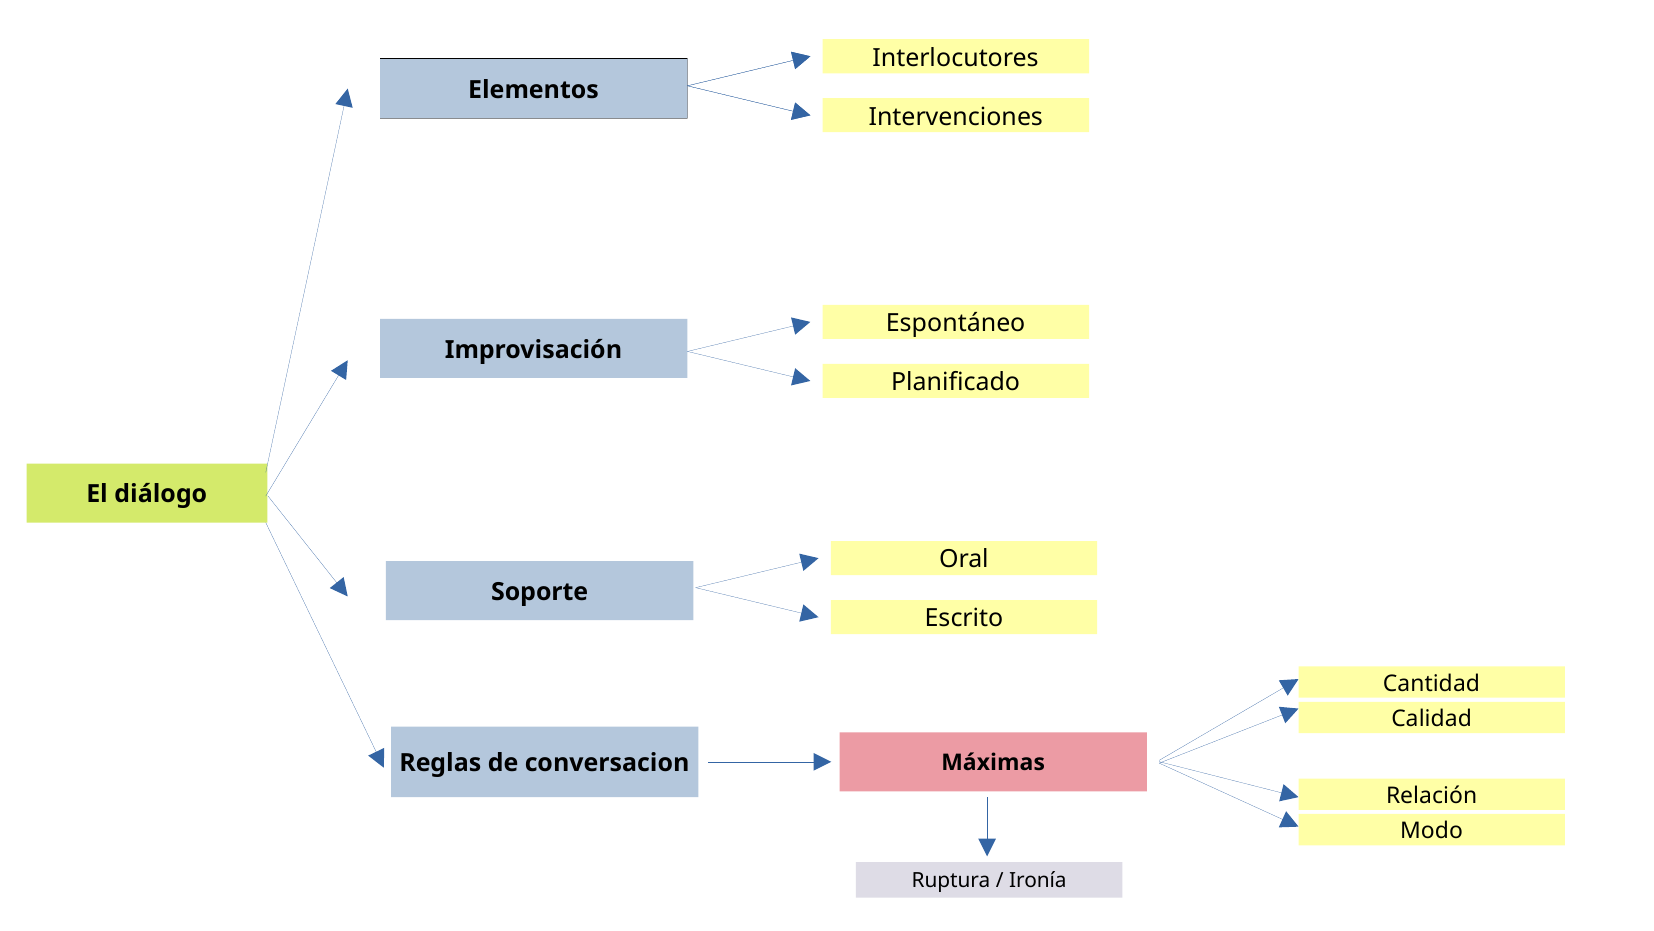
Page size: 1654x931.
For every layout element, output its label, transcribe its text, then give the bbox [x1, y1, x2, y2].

title Ruptura / Ironía [855, 862, 1123, 898]
title Calidad [1298, 702, 1565, 733]
title Planificado [822, 366, 1090, 396]
title Cantidad [1298, 667, 1565, 697]
title Interlocutores [822, 41, 1090, 71]
title Improvisación [380, 318, 688, 378]
title Máximas [839, 732, 1147, 792]
title Reglas de conversacion [391, 726, 699, 798]
title Intervenciones [822, 100, 1090, 130]
title Escrito [830, 602, 1098, 632]
title Relación [1298, 779, 1565, 810]
title Soporte [385, 561, 694, 621]
title El diálogo [26, 463, 268, 523]
title Elementos [380, 59, 688, 119]
title Espontáneo [822, 307, 1090, 337]
title Modo [1298, 814, 1565, 845]
title Oral [830, 543, 1098, 573]
